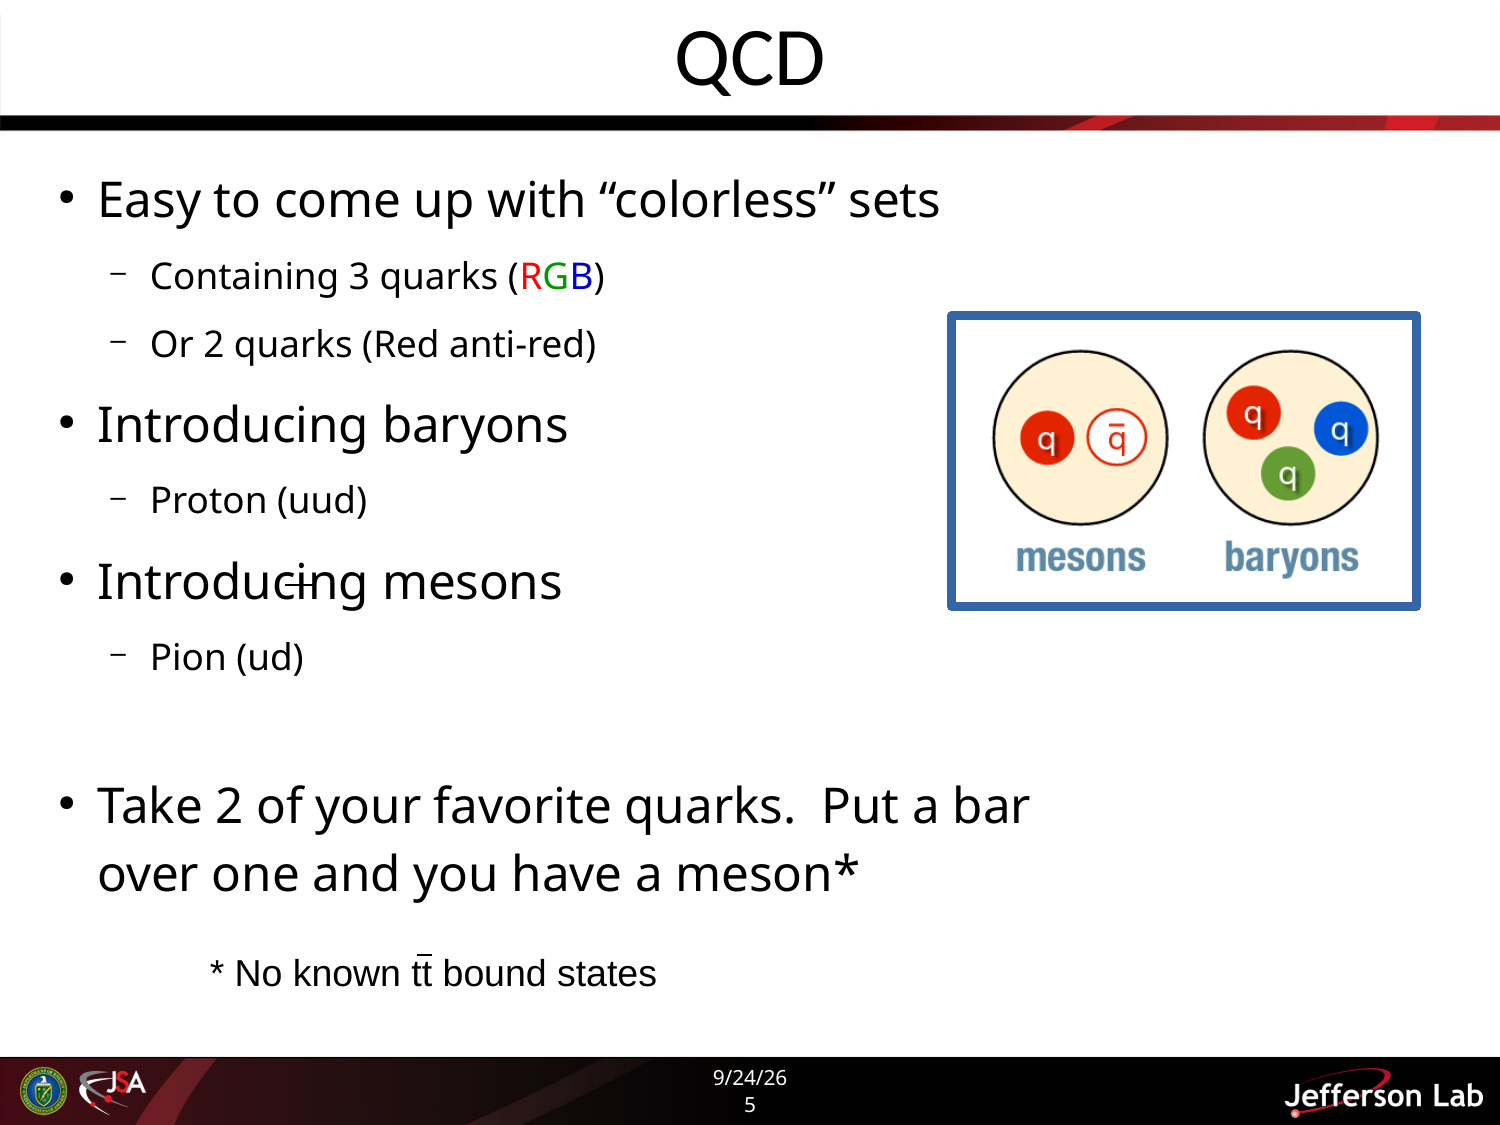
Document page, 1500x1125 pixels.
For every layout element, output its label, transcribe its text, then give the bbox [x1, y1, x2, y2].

title QCD [75, 23, 1425, 107]
list Easy to come up with “colorless” sets Containing 3 quarks (RGB) Or 2 quarks (Red anti-red) Introducing baryons Proton (uud) Introducing mesons Pion (ud) Take 2 of your favorite quarks. Put a bar over one and you have a meson* [45, 164, 1066, 916]
text_box 4/11/19 [575, 1048, 925, 1109]
text_box * No known tt bound states [195, 945, 1231, 1043]
picture [0, 0, 1500, 1125]
text_box [951, 315, 1417, 607]
